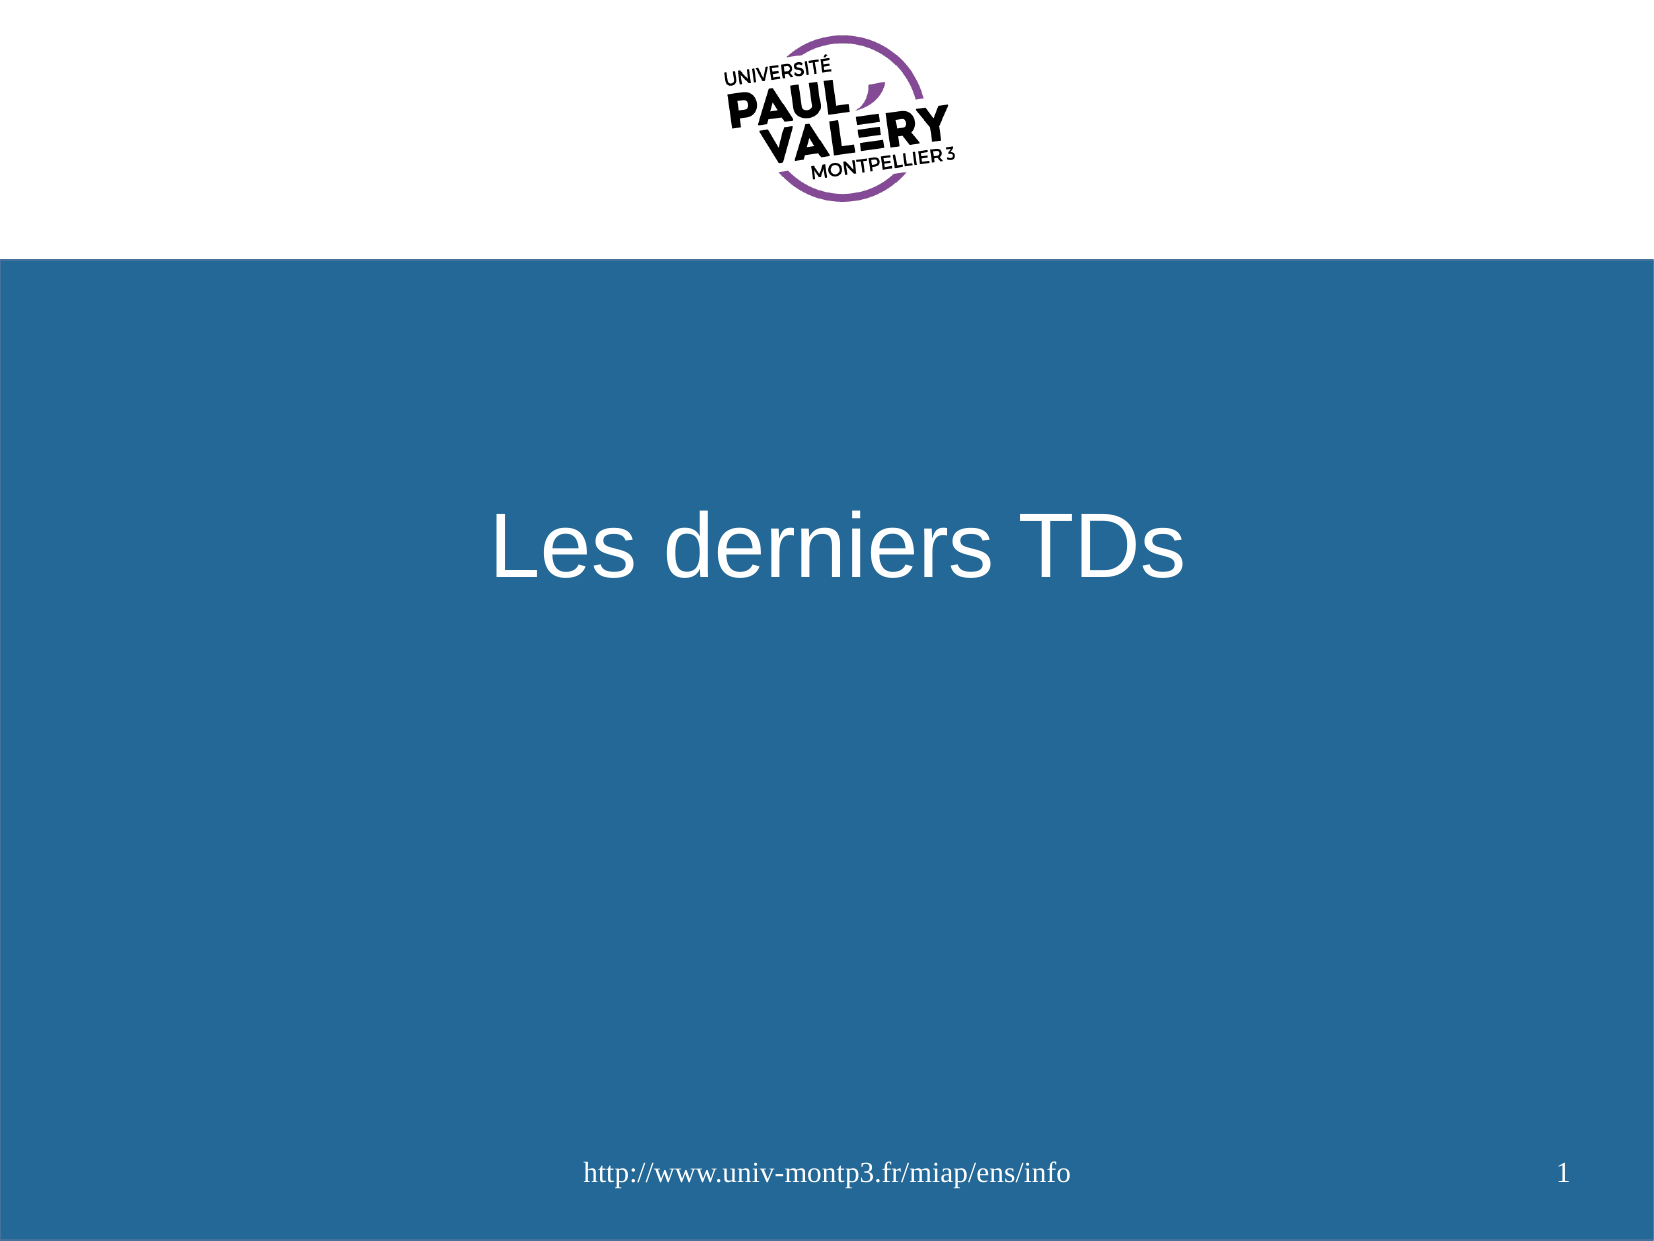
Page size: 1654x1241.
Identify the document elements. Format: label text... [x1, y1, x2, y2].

picture [708, 25, 971, 213]
title Les derniers TDs [70, 392, 1607, 700]
